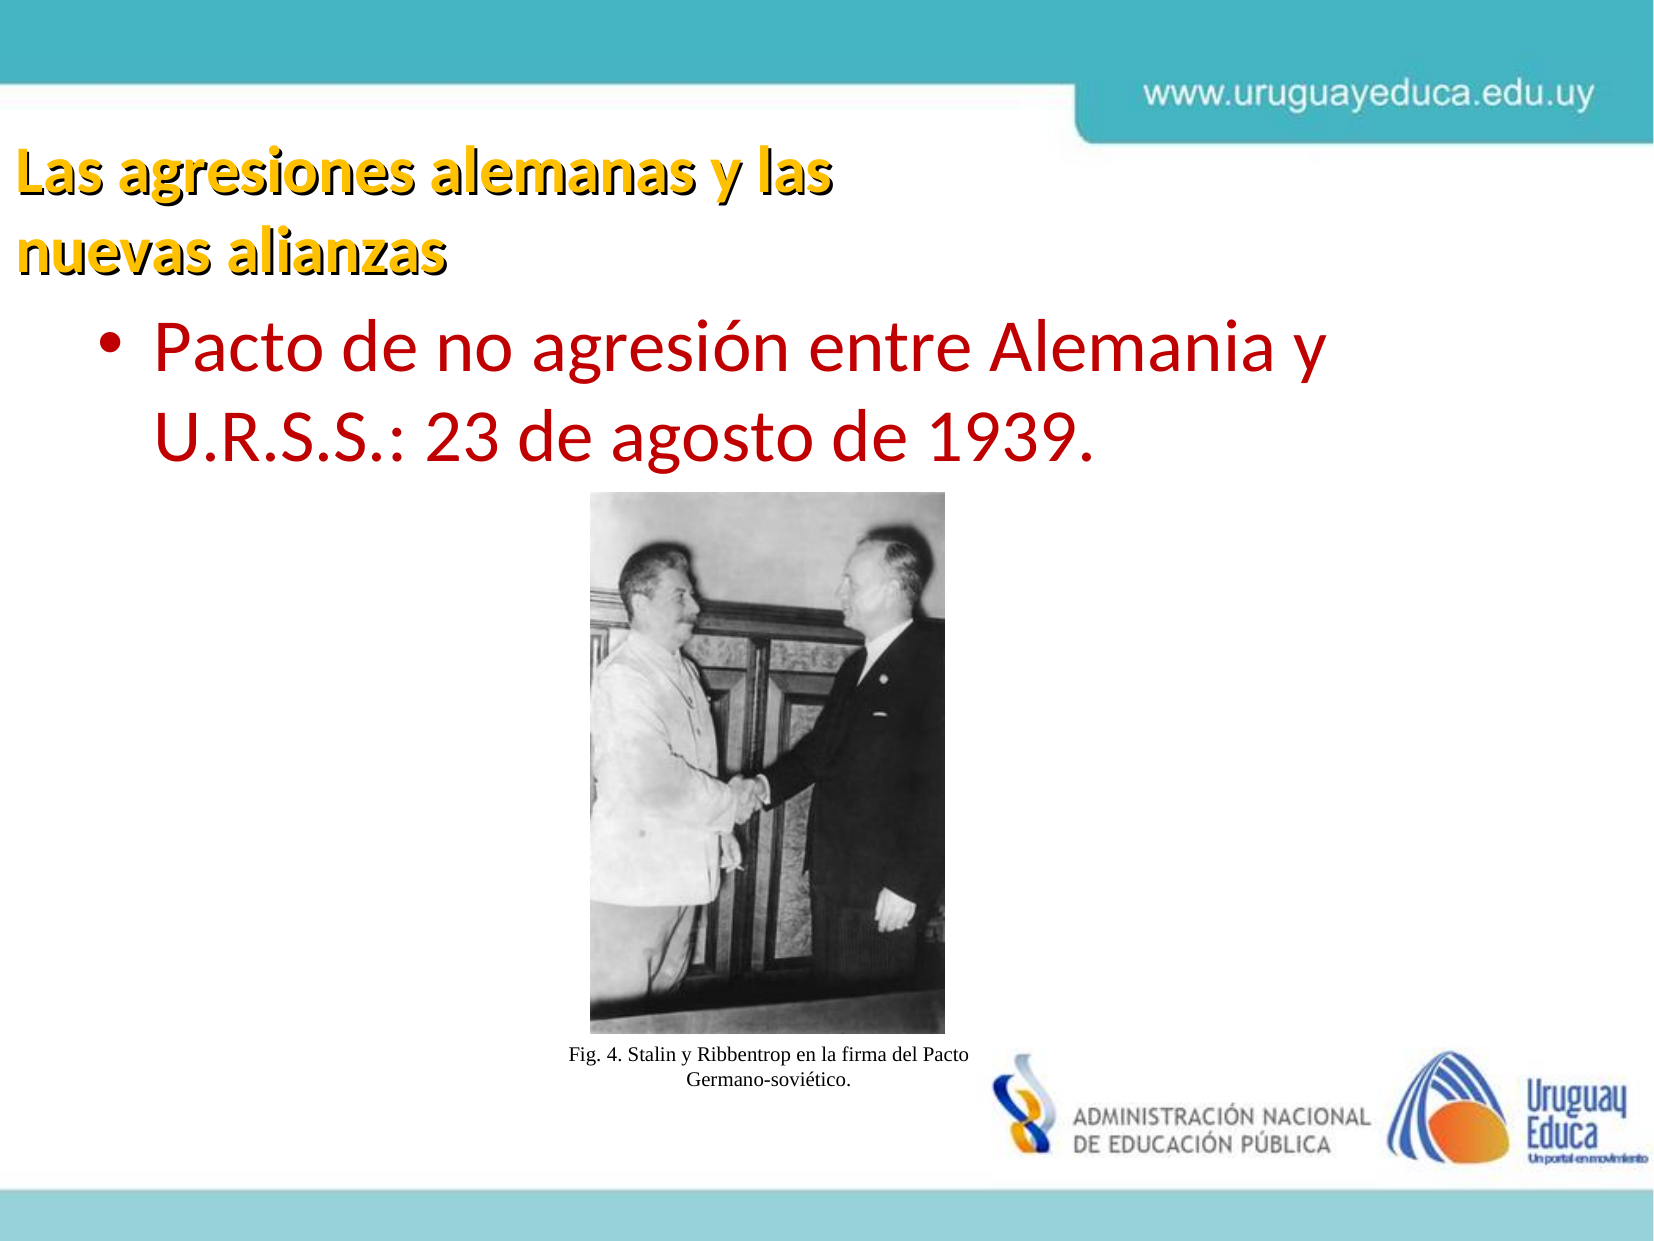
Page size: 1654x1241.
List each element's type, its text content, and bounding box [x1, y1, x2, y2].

title Las agresiones alemanas y las nuevas alianzas [0, 87, 1055, 325]
text_box Fig. 4. Stalin y Ribbentrop en la firma del Pacto Germano-soviético. [553, 1033, 1063, 1099]
picture [590, 492, 945, 1033]
list Pacto de no agresión entre Alemania y U.R.S.S.: 23 de agosto de 1939. [82, 289, 1571, 1108]
picture [0, 0, 1654, 1241]
